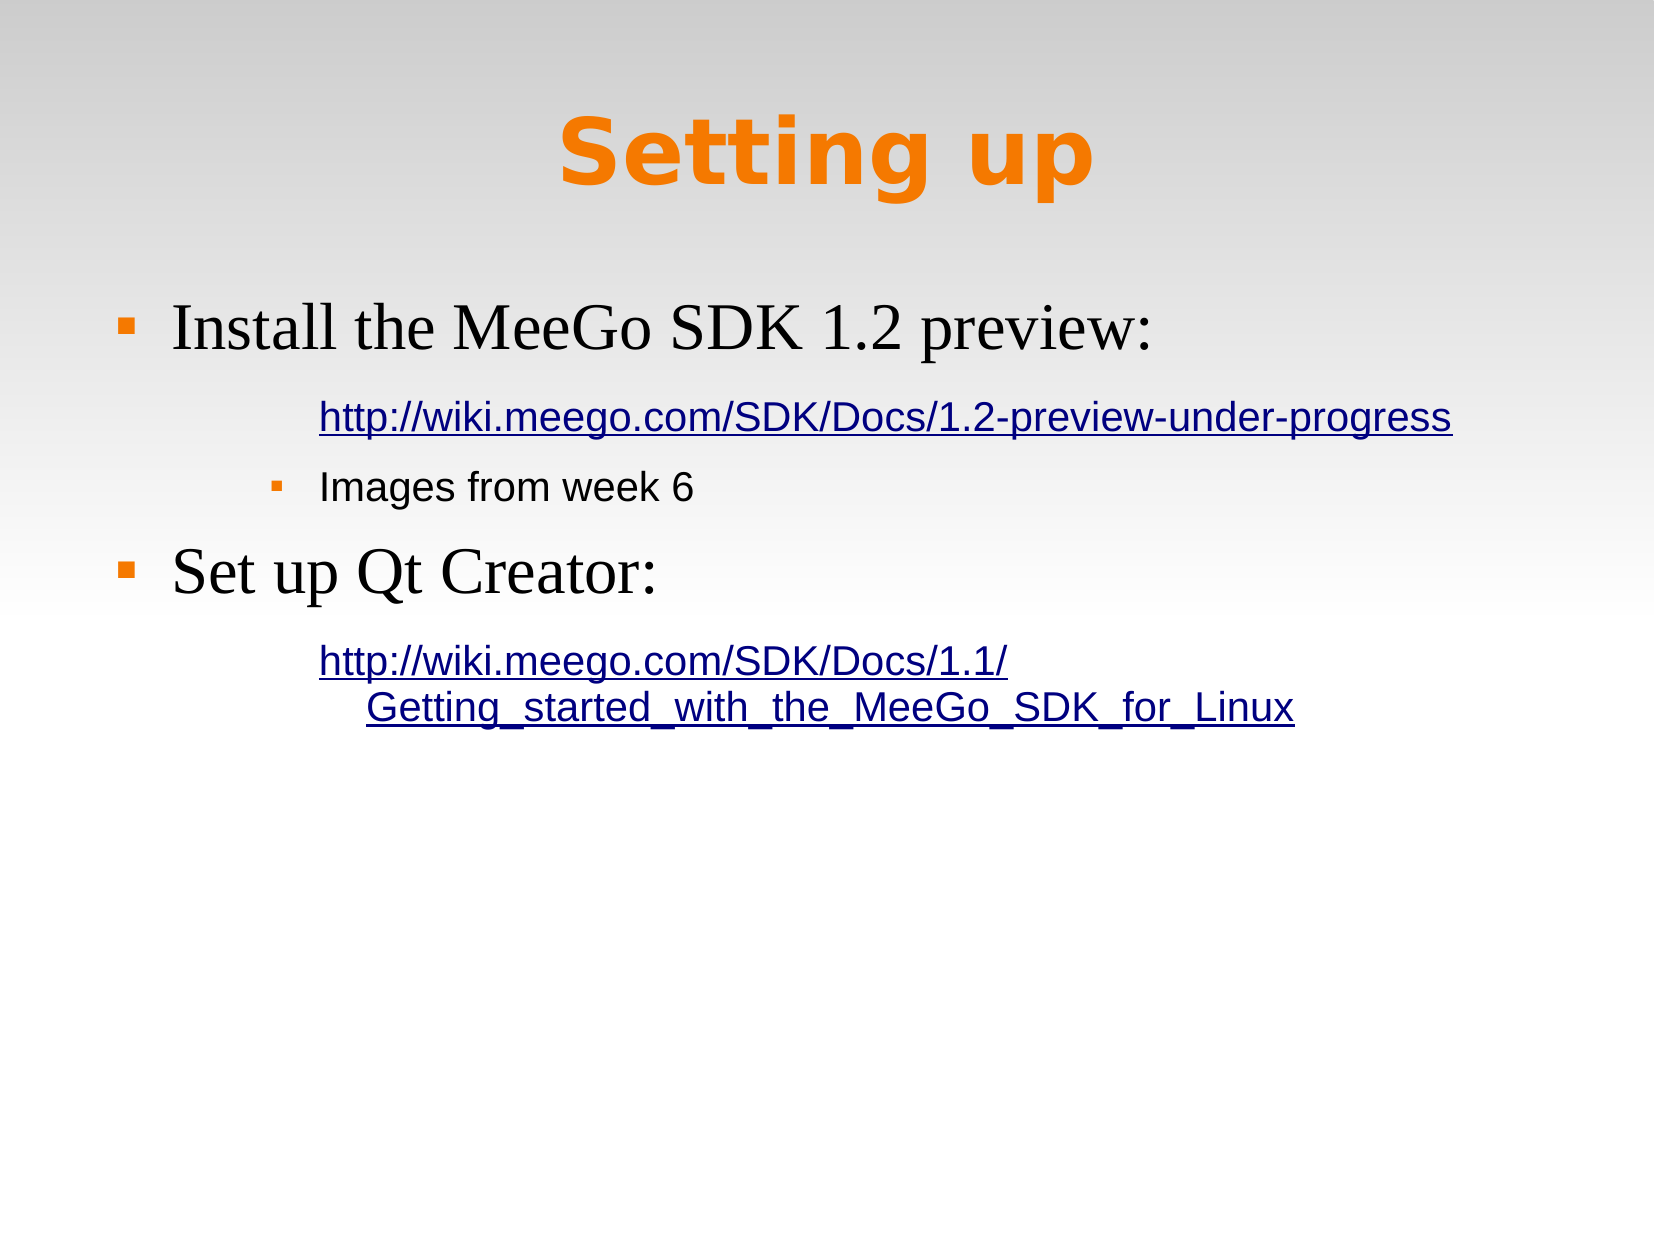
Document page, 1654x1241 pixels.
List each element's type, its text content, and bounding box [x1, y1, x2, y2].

list Install the MeeGo SDK 1.2 preview: http://wiki.meego.com/SDK/Docs/1.2-preview-under-progress Images from week 6 Set up Qt Creator: http://wiki.meego.com/SDK/Docs/1.1/ Getting_started_with_the_MeeGo_SDK_for_Linux [82, 290, 1571, 1094]
title Setting up [82, 56, 1571, 250]
